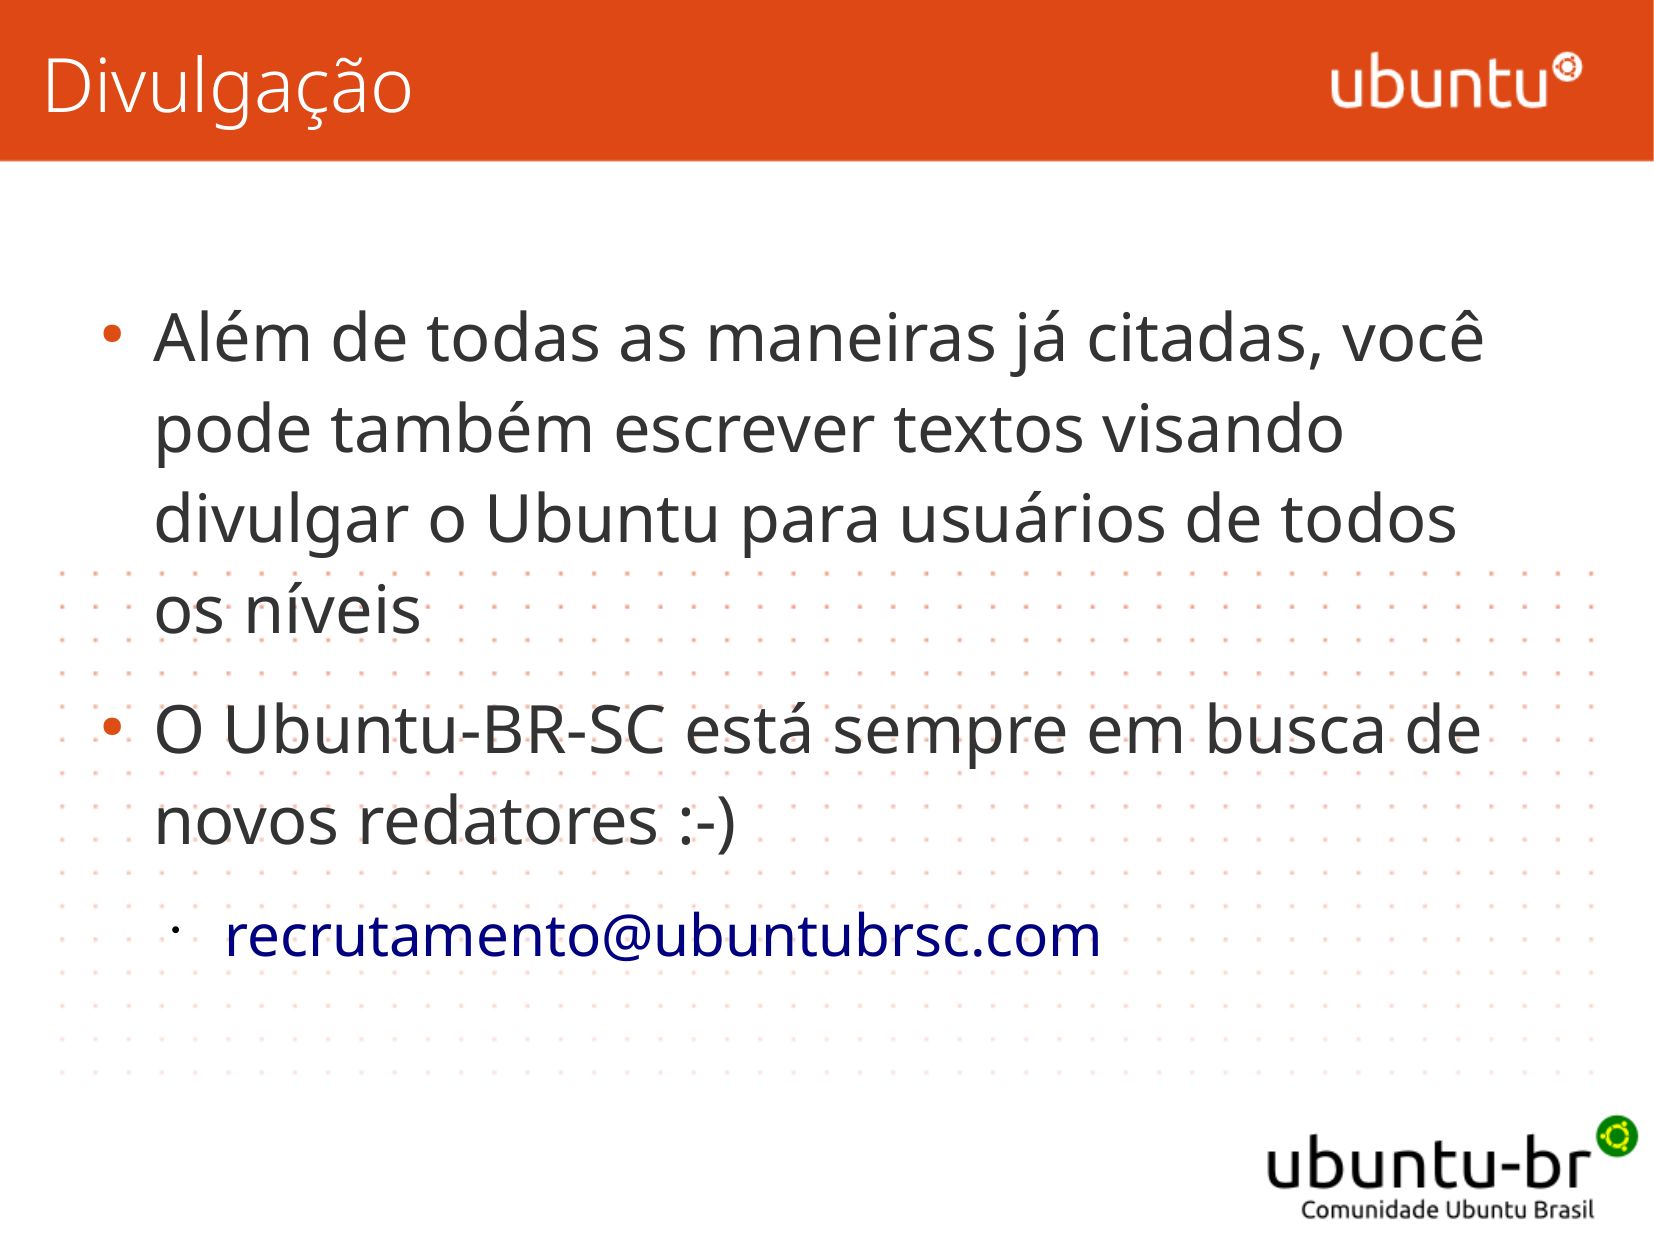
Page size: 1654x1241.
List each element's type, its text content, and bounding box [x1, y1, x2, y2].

list Além de todas as maneiras já citadas, você pode também escrever textos visando divulgar o Ubuntu para usuários de todos os níveis O Ubuntu-BR-SC está sempre em busca de novos redatores :-) recrutamento@ubuntubrsc.com [82, 290, 1538, 1010]
picture [0, 0, 1654, 1241]
title Divulgação [41, 31, 1300, 136]
